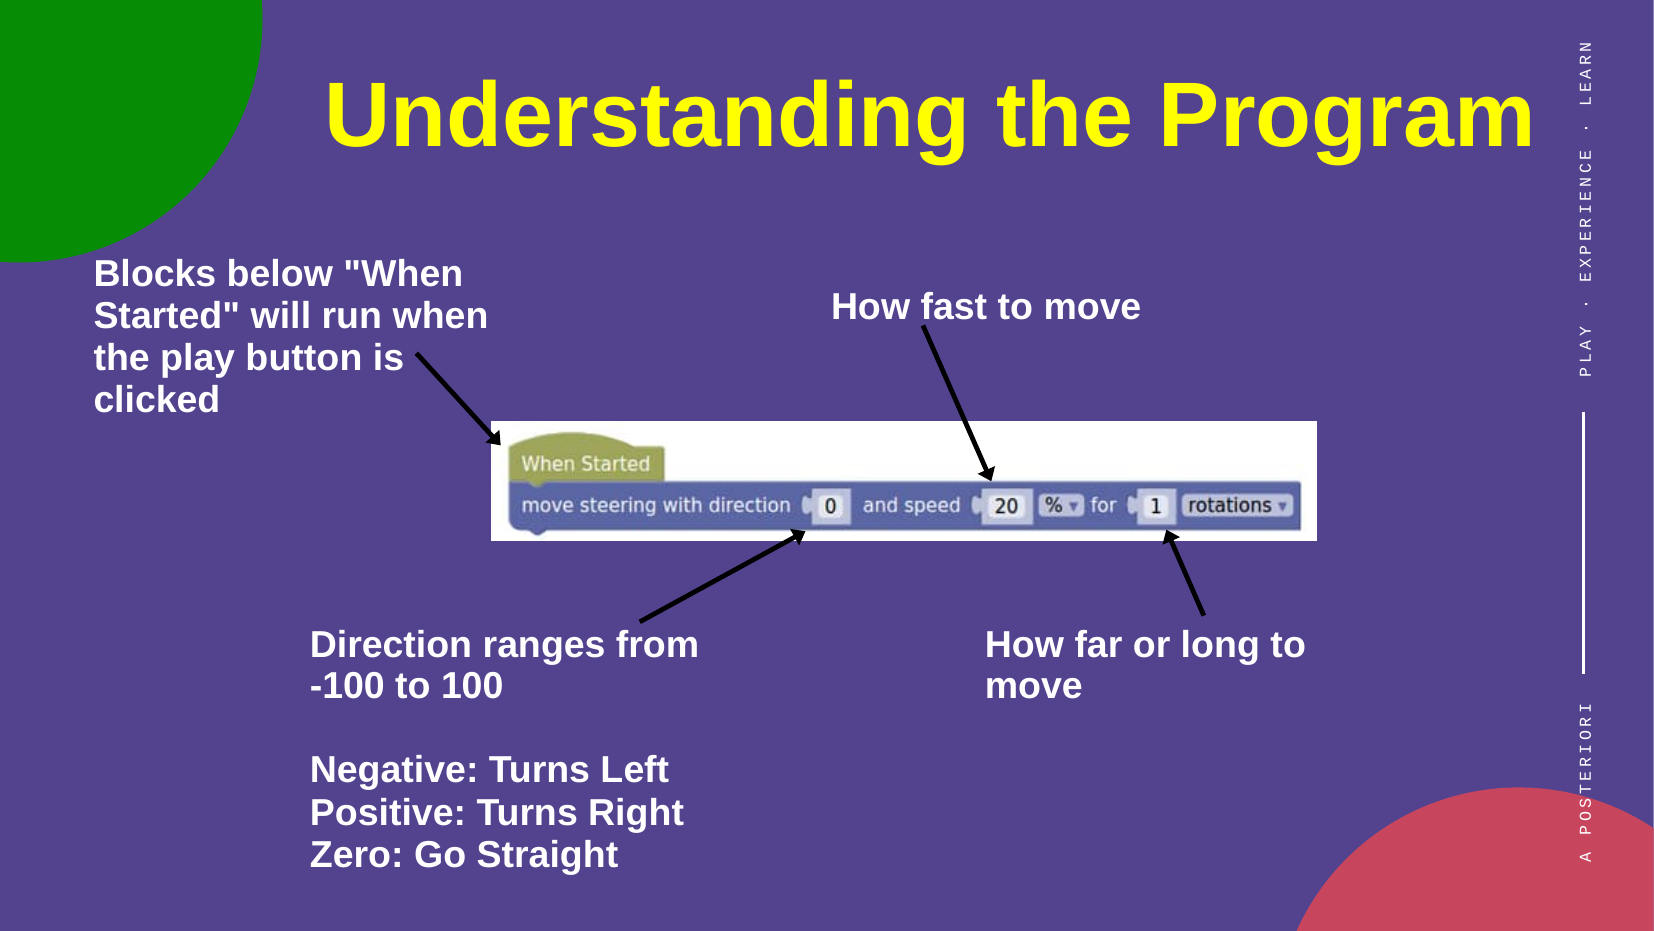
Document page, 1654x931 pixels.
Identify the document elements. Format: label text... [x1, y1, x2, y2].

text_box How far or long to move [970, 615, 1429, 729]
picture [491, 421, 1317, 541]
title Understanding the Program [262, 37, 1538, 193]
text_box Blocks below "When Started" will run when the play button is clicked [78, 245, 538, 429]
text_box How fast to move [816, 278, 1276, 392]
text_box Direction ranges from -100 to 100 Negative: Turns Left Positive: Turns Right Zero: Go Straight [295, 615, 754, 883]
